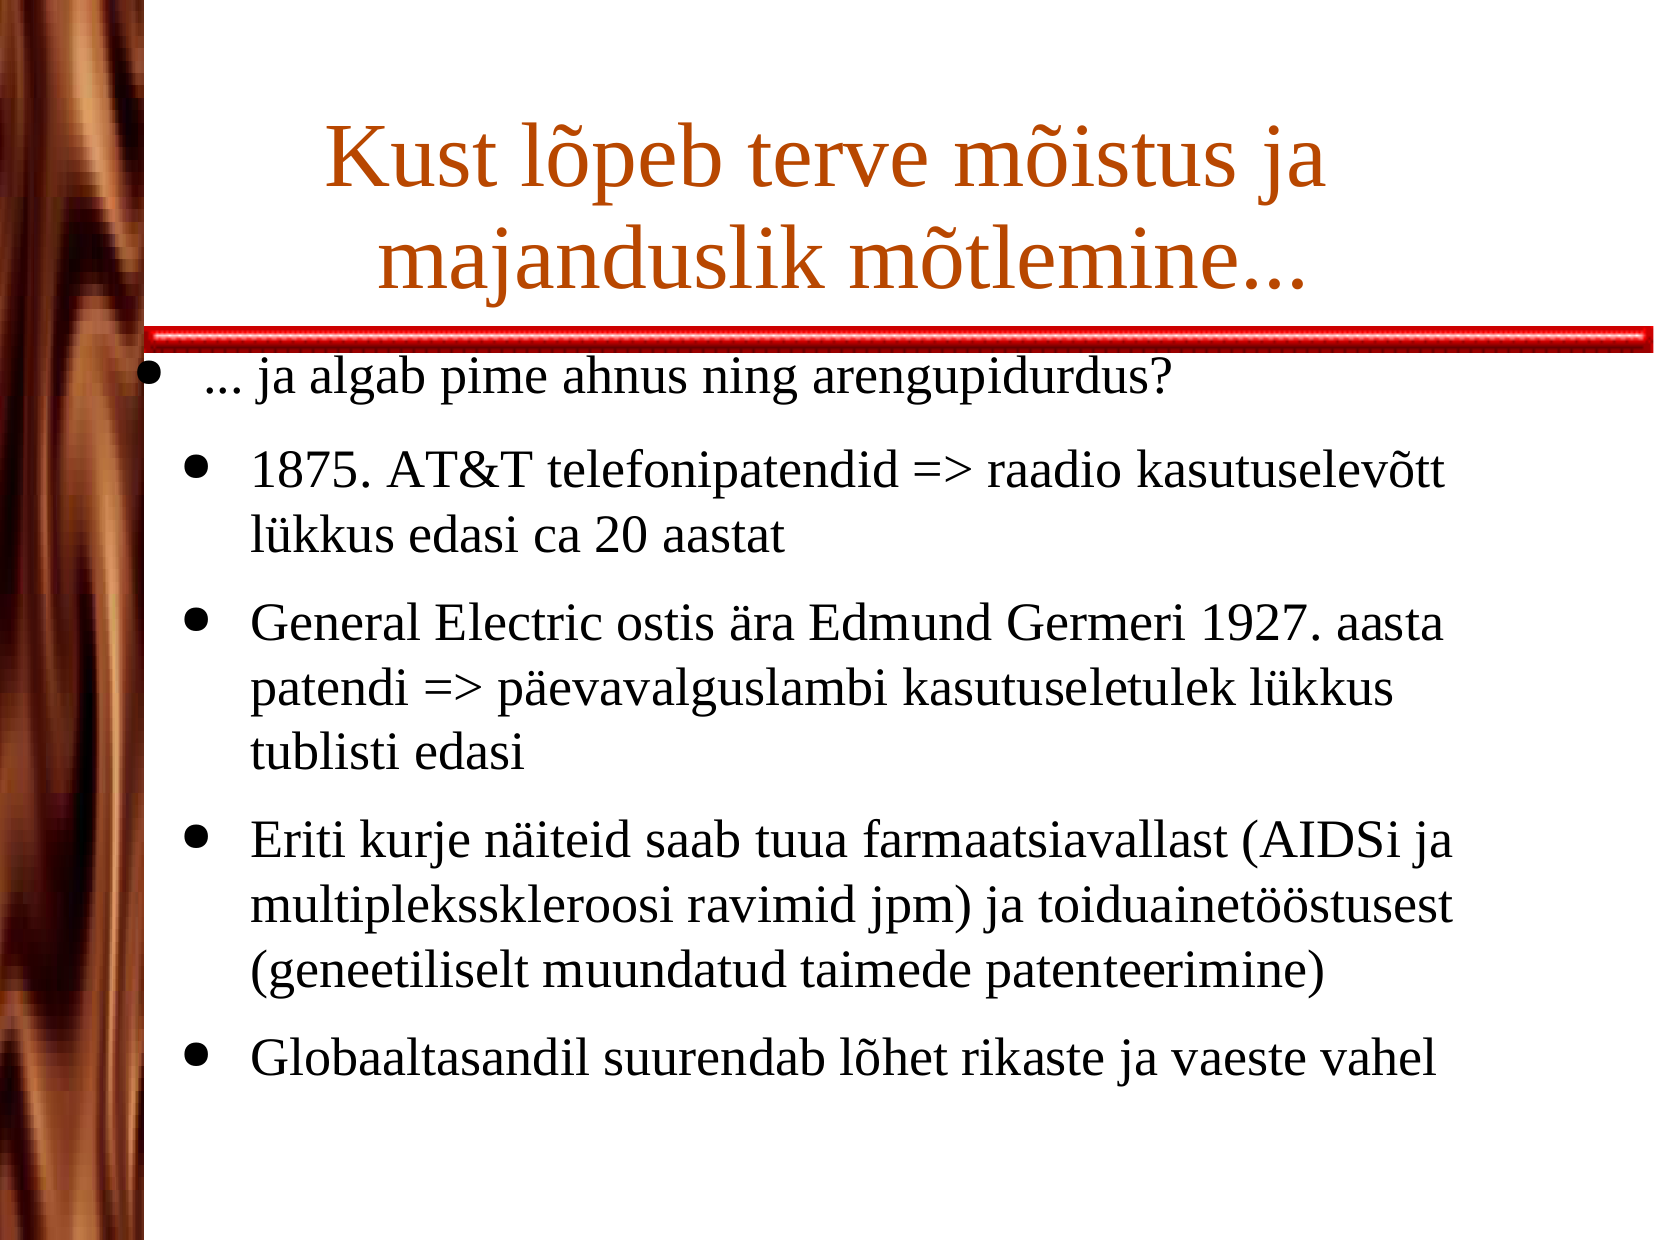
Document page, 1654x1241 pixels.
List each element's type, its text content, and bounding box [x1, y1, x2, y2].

title Kust lõpeb terve mõistus ja majanduslik mõtlemine... [121, 100, 1533, 312]
list ... ja algab pime ahnus ning arengupidurdus? 1875. AT&T telefonipatendid => raadio kasutuselevõtt lükkus edasi ca 20 aastat General Electric ostis ära Edmund Germeri 1927. aasta patendi => päevavalguslambi kasutuseletulek lükkus tublisti edasi Eriti kurje näiteid saab tuua farmaatsiavallast (AIDSi ja multipleksskleroosi ravimid jpm) ja toiduainetööstusest (geneetiliselt muundatud taimede patenteerimine) Globaaltasandil suurendab lõhet rikaste ja vaeste vahel [121, 344, 1533, 1145]
picture [0, 0, 1654, 1240]
